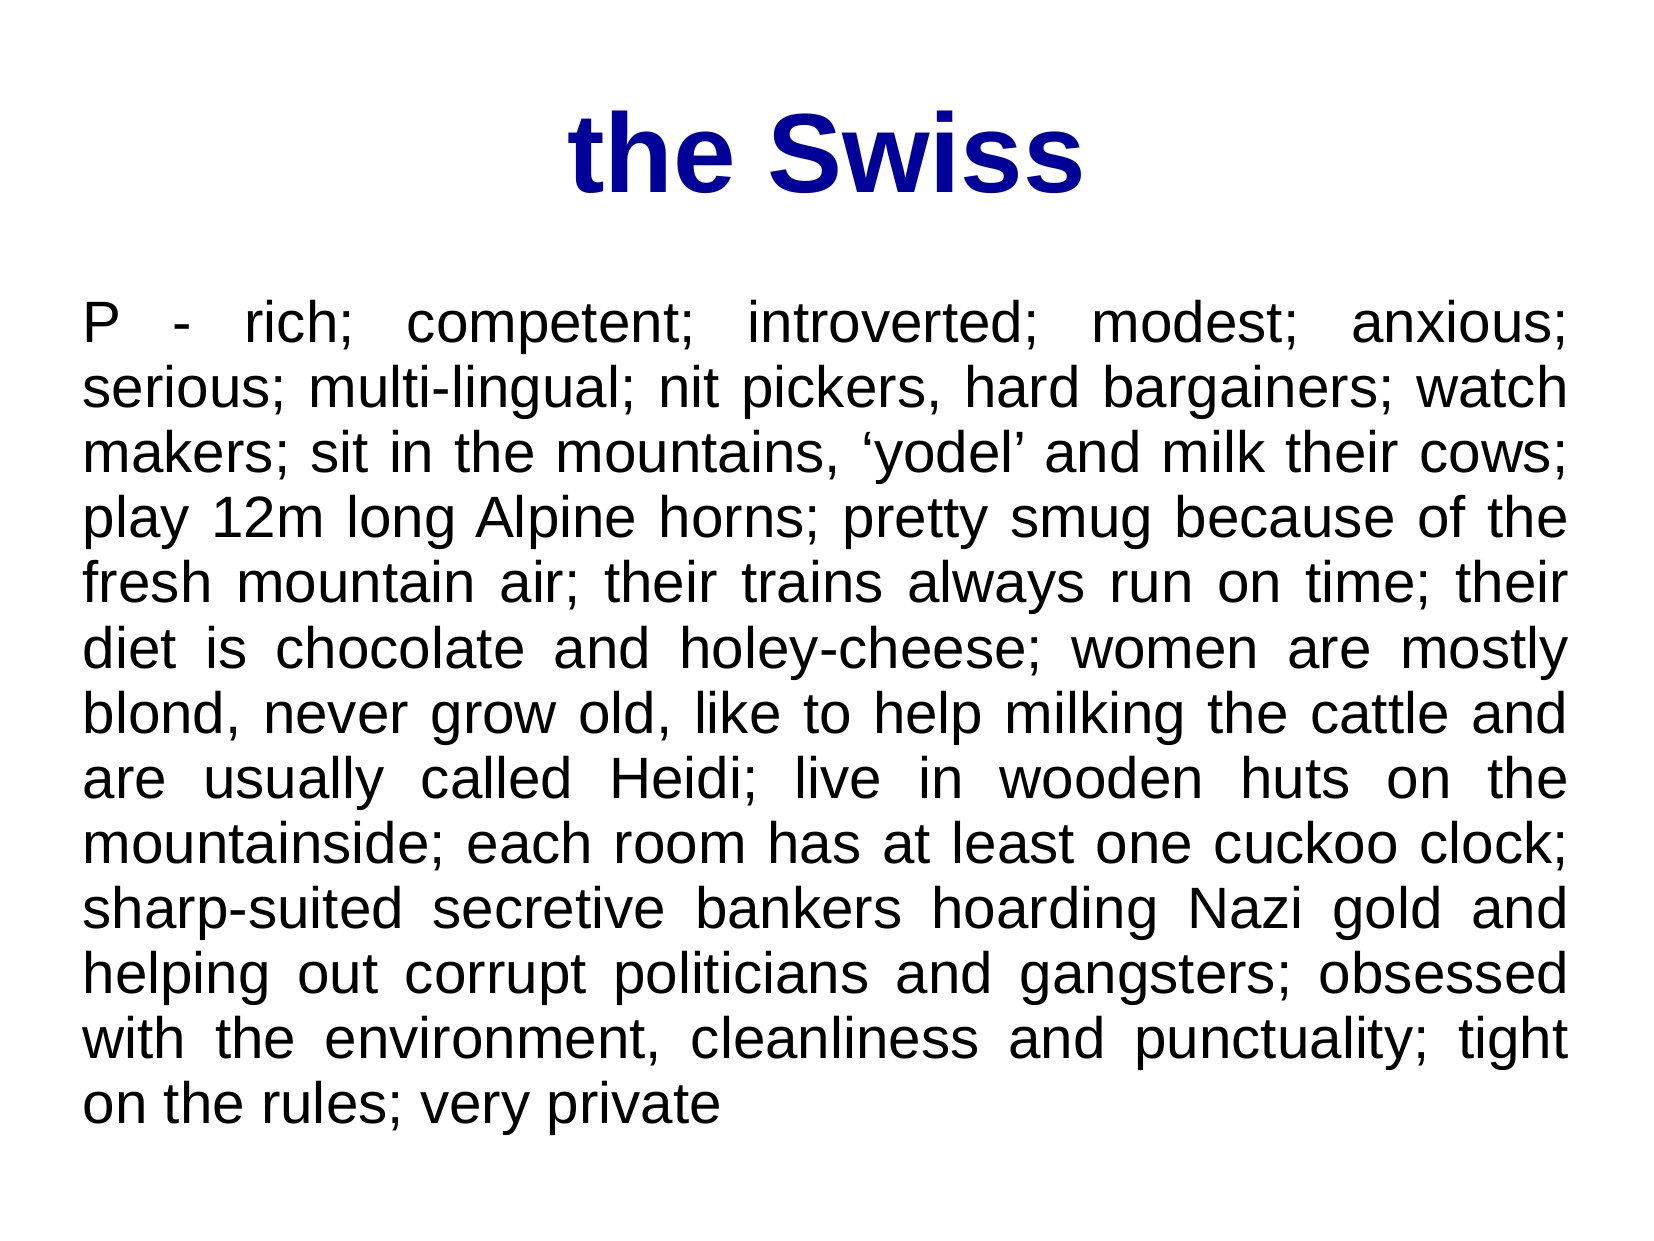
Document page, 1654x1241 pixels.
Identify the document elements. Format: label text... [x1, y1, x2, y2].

list P - rich; competent; introverted; modest; anxious; serious; multi-lingual; nit pickers, hard bargainers; watch makers; sit in the mountains, ‘yodel’ and milk their cows; play 12m long Alpine horns; pretty smug because of the fresh mountain air; their trains always run on time; their diet is chocolate and holey-cheese; women are mostly blond, never grow old, like to help milking the cattle and are usually called Heidi; live in wooden huts on the mountainside; each room has at least one cuckoo clock; sharp-suited secretive bankers hoarding Nazi gold and helping out corrupt politicians and gangsters; obsessed with the environment, cleanliness and punctuality; tight on the rules; very private [82, 290, 1571, 1133]
title the Swiss [82, 49, 1571, 257]
